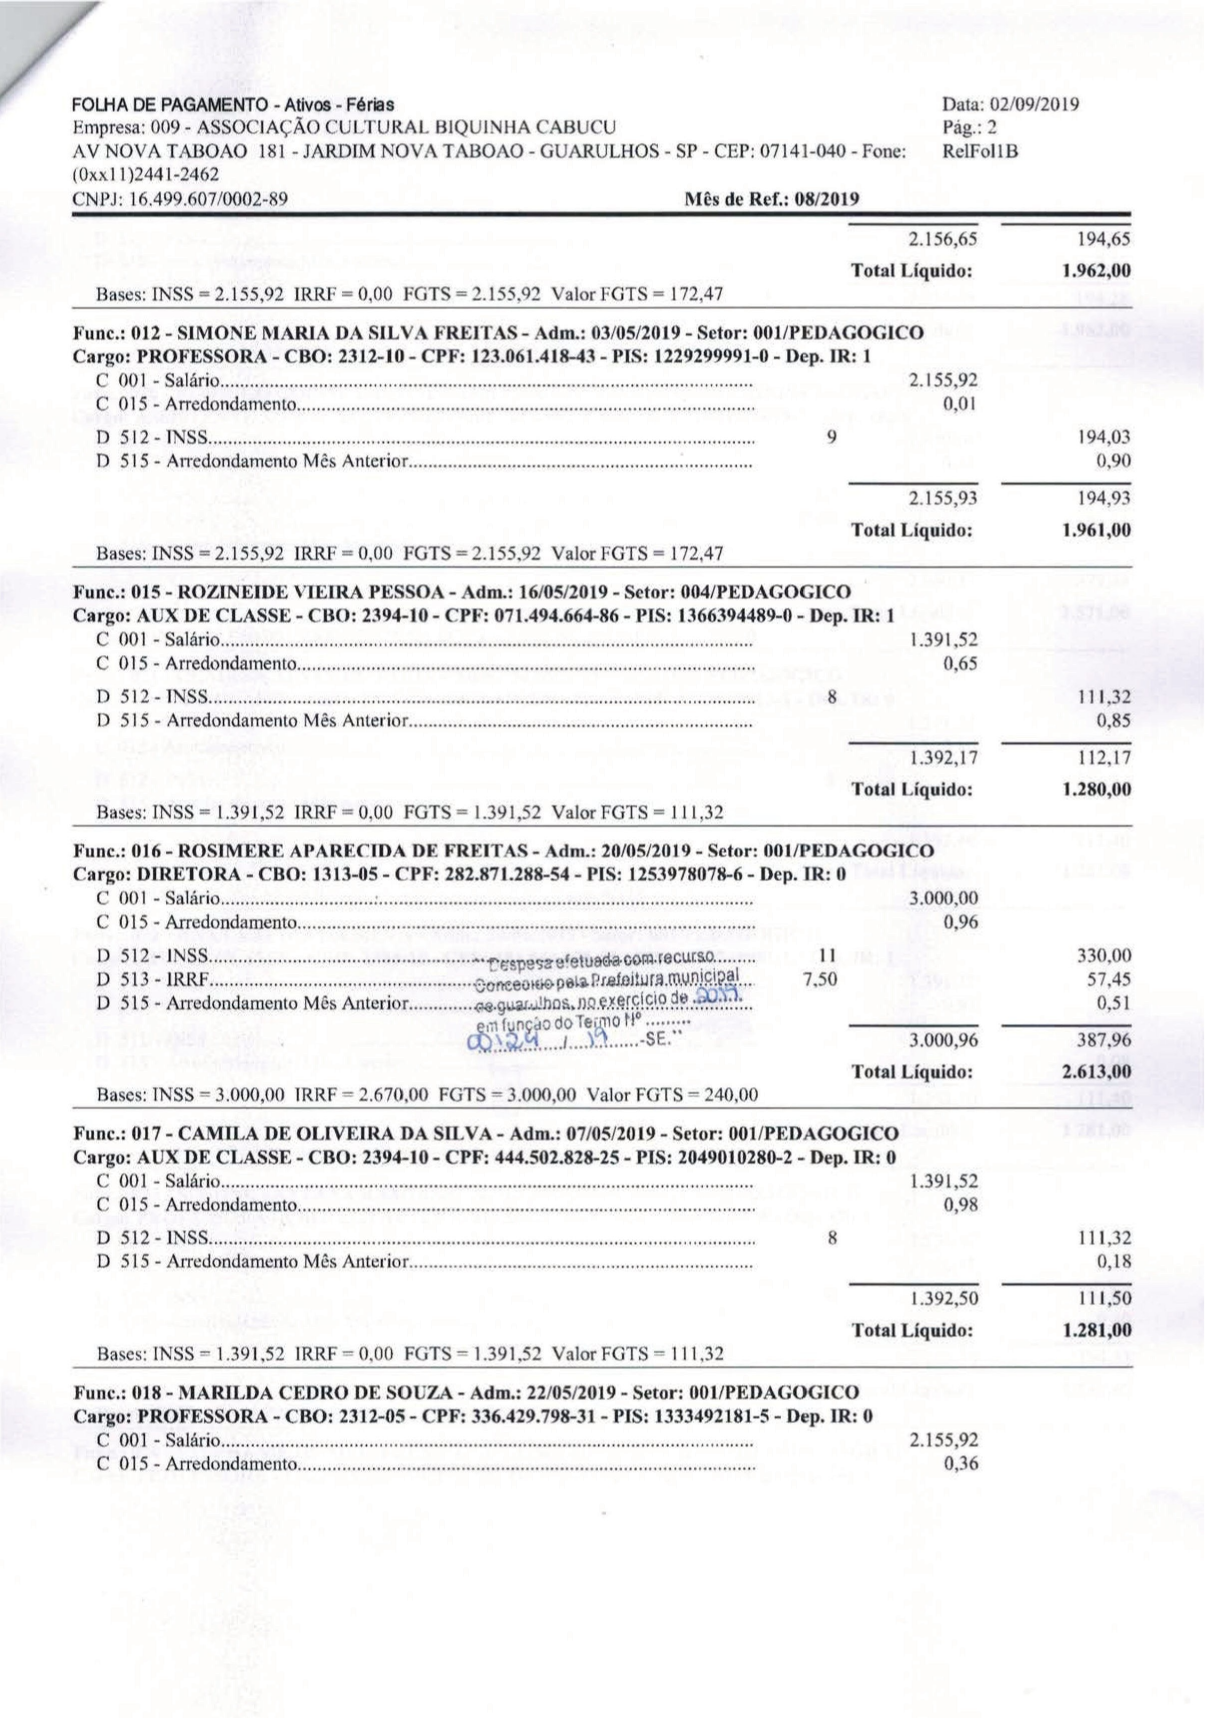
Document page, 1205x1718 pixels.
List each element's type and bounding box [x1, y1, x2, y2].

text_box [0, 1, 1204, 1718]
